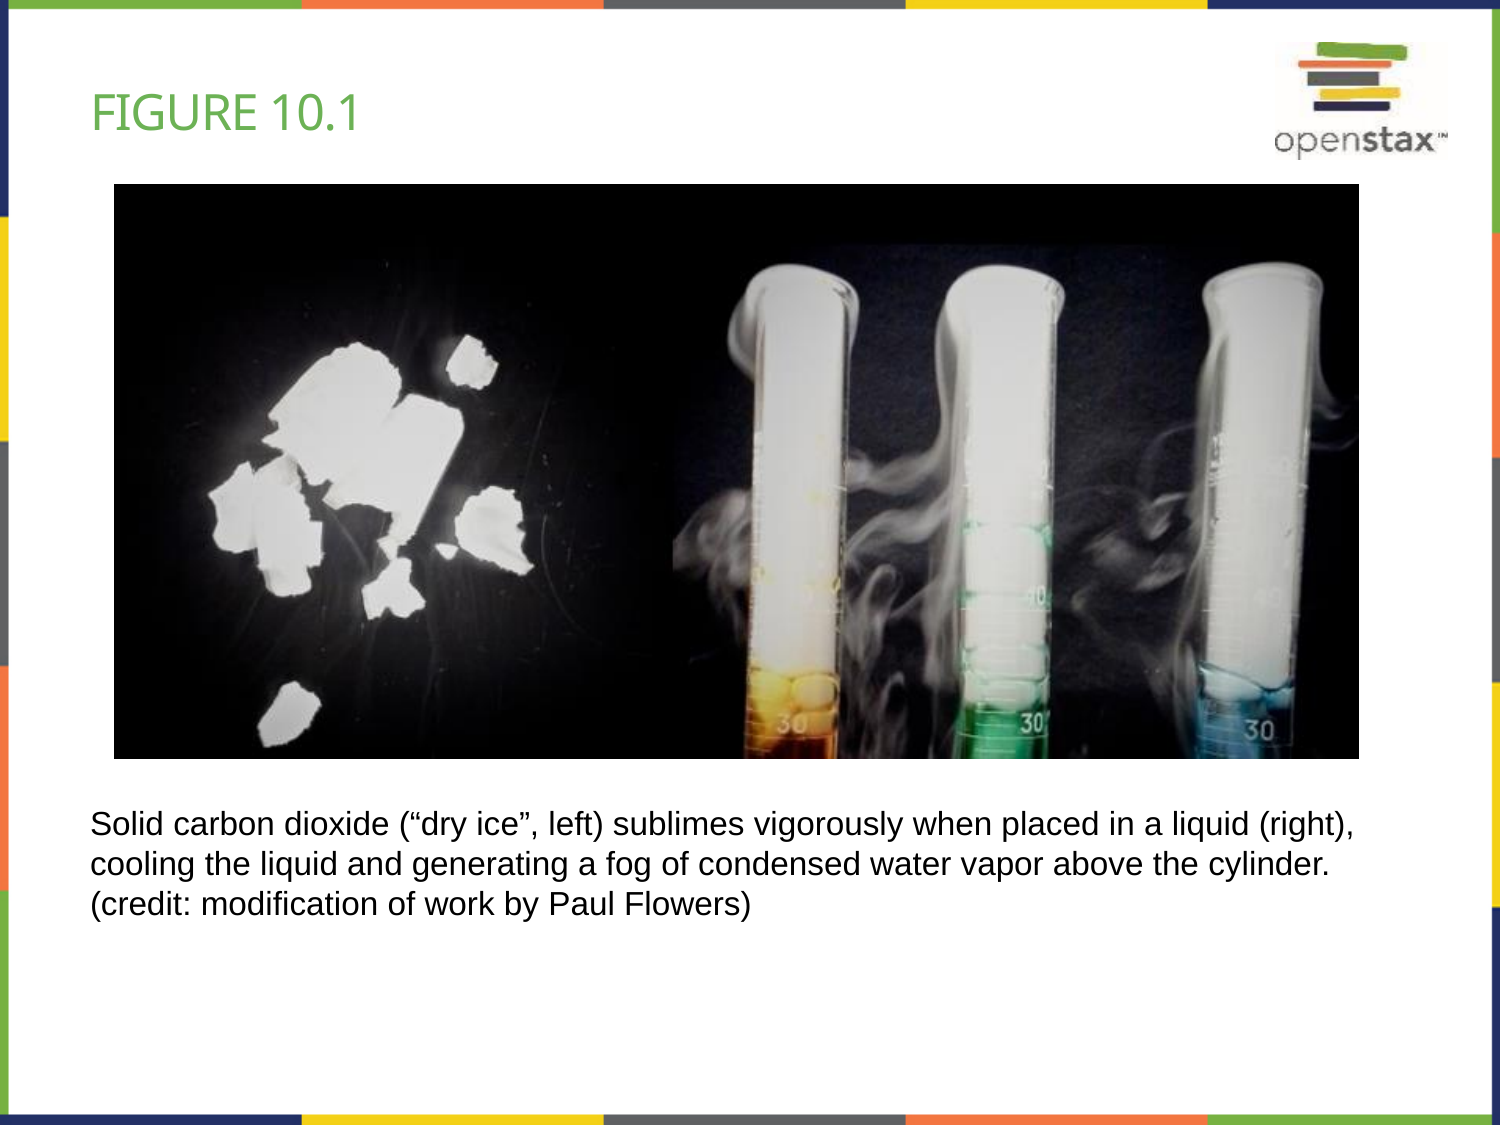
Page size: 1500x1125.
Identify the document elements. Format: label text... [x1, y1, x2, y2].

title Figure 10.1 [75, 39, 1398, 148]
list Solid carbon dioxide (“dry ice”, left) sublimes vigorously when placed in a liquid (right), cooling the liquid and generating a fog of condensed water vapor above the cylinder. (credit: modification of work by Paul Flowers) [75, 794, 1398, 986]
picture [0, 0, 1500, 1125]
